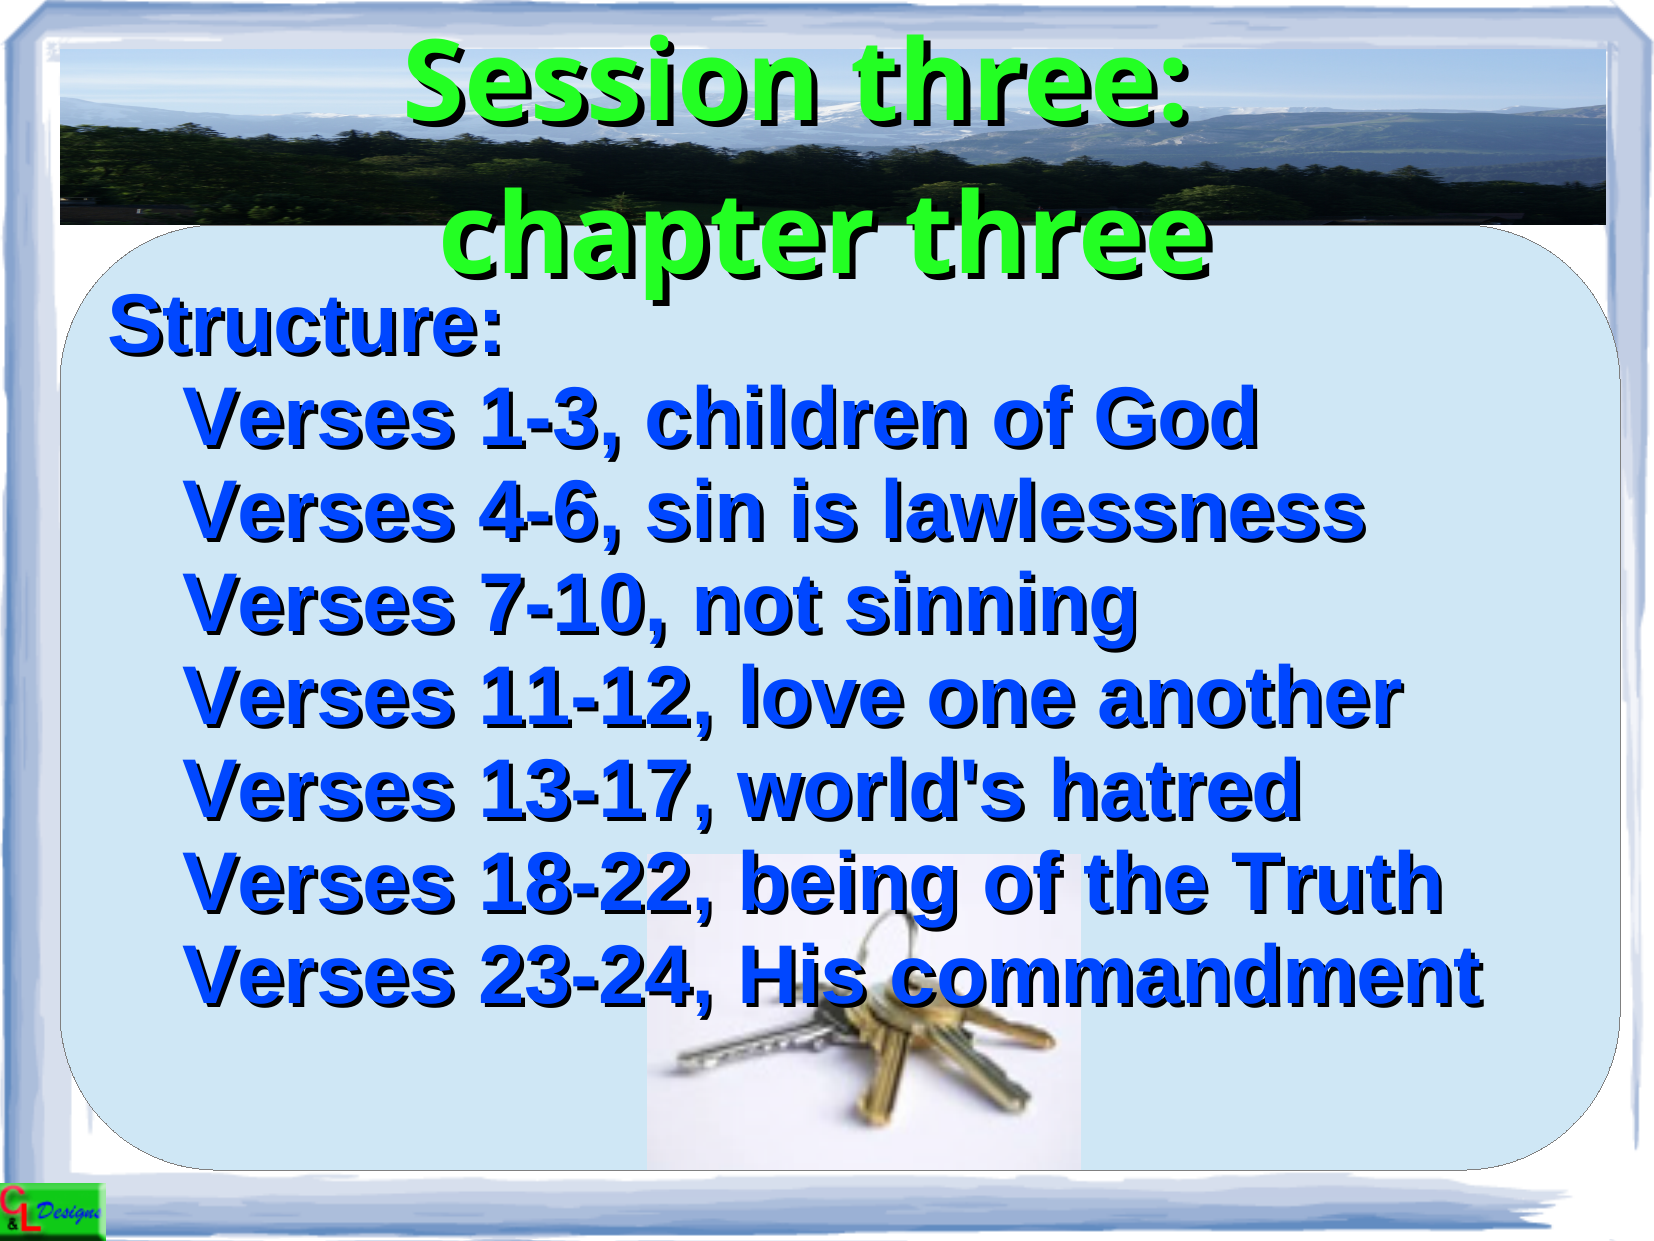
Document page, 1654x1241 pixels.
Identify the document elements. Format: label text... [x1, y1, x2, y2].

text_box [567, 265, 588, 277]
text_box [985, 265, 1008, 277]
text_box [60, 265, 462, 1125]
text_box [820, 265, 839, 277]
text_box [528, 265, 551, 277]
title Session three: chapter three [45, 41, 1606, 265]
text_box [856, 265, 927, 277]
text_box [495, 265, 511, 277]
text_box [1059, 265, 1104, 277]
text_box [760, 265, 784, 277]
text_box [955, 265, 968, 277]
picture [0, 0, 1654, 1241]
text_box [1024, 265, 1042, 277]
text_box [636, 265, 646, 277]
text_box [1207, 265, 1621, 1136]
subtitle Structure: Verses 1-3, children of God Verses 4-6, sin is lawlessness Verses 7-10, not sinning Verses 11-12, love one another Verses 13-17, world's hatred Verses 18-22, being of the Truth Verses 23-24, His commandment [107, 277, 1561, 1241]
text_box [699, 265, 732, 277]
text_box [1140, 265, 1171, 277]
